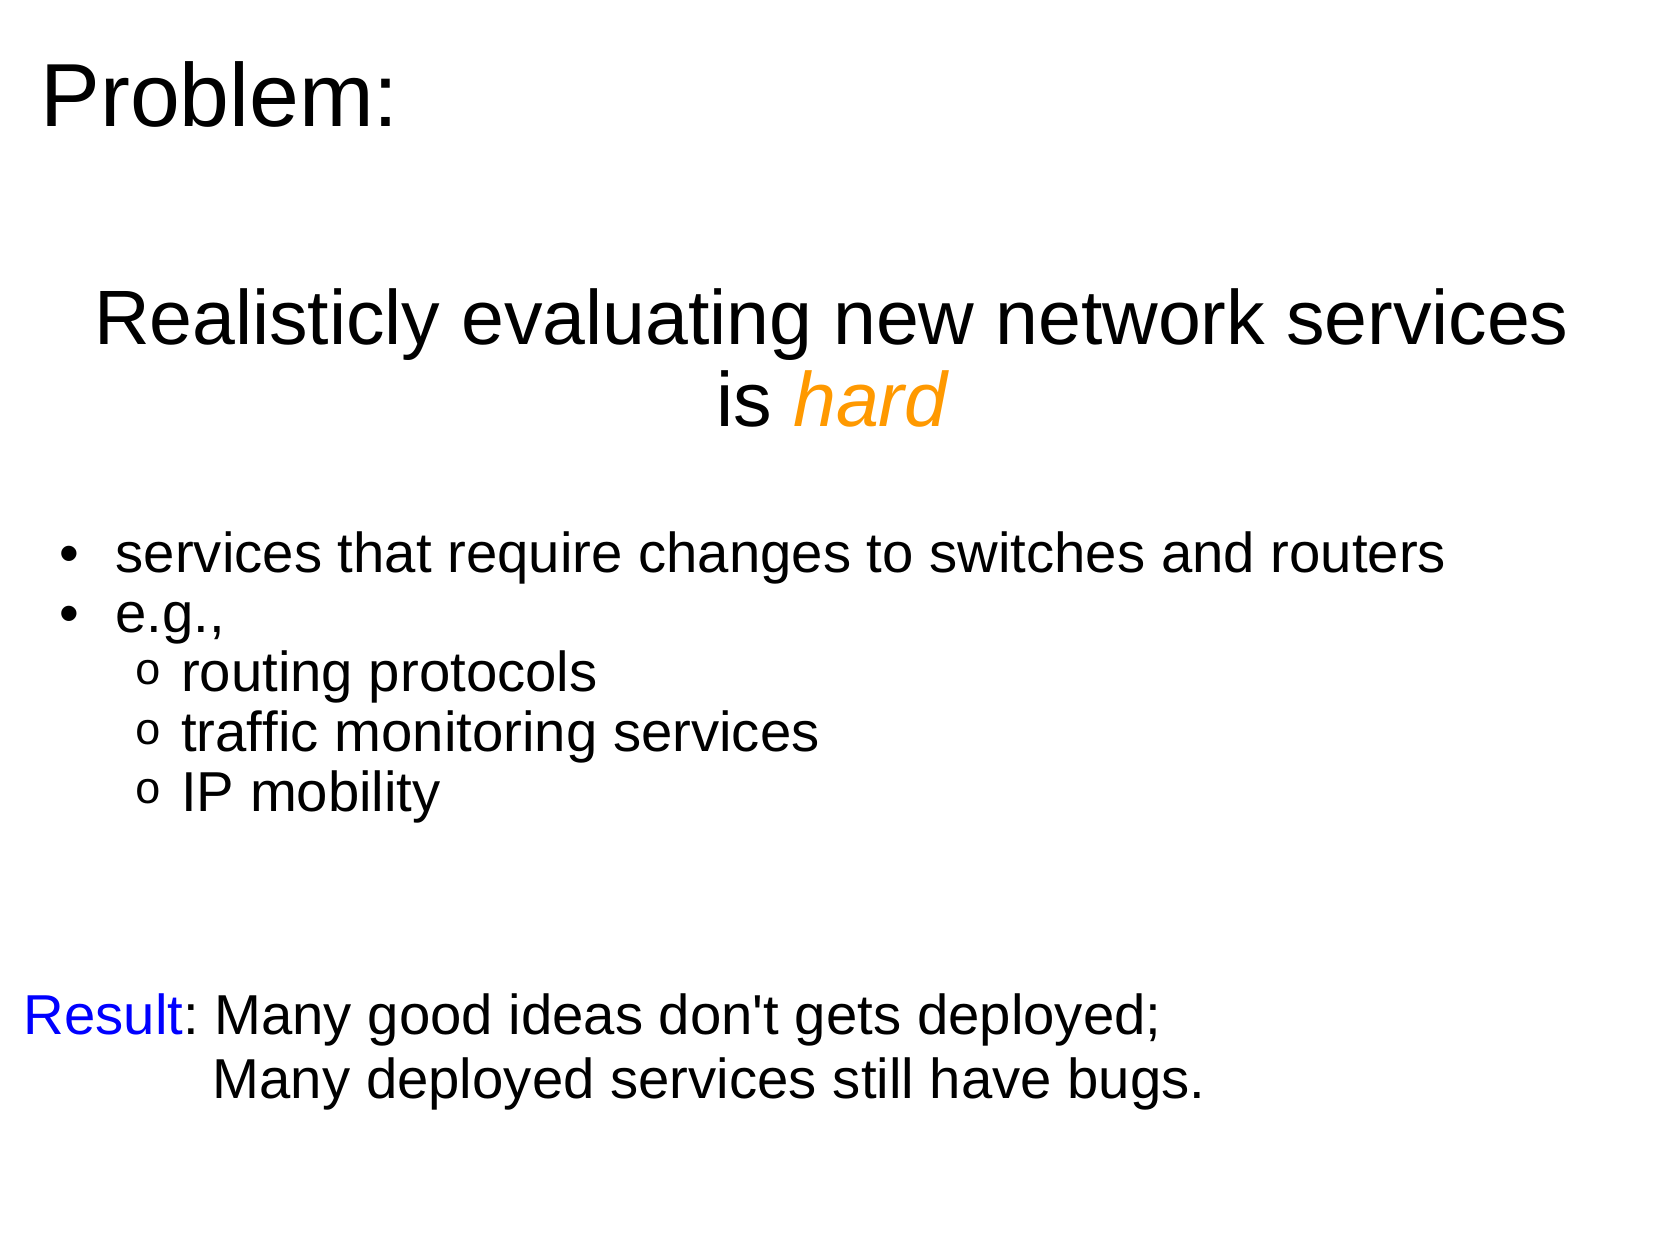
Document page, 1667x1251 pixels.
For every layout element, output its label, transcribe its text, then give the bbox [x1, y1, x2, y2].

text_box Result: Many good ideas don't gets deployed; Many deployed services still have bugs. [23, 983, 1618, 1112]
title Problem: [40, 50, 1627, 201]
list Realisticly evaluating new network services is hard services that require changes to switches and routers e.g., routing protocols traffic monitoring services IP mobility [40, 279, 1624, 1008]
